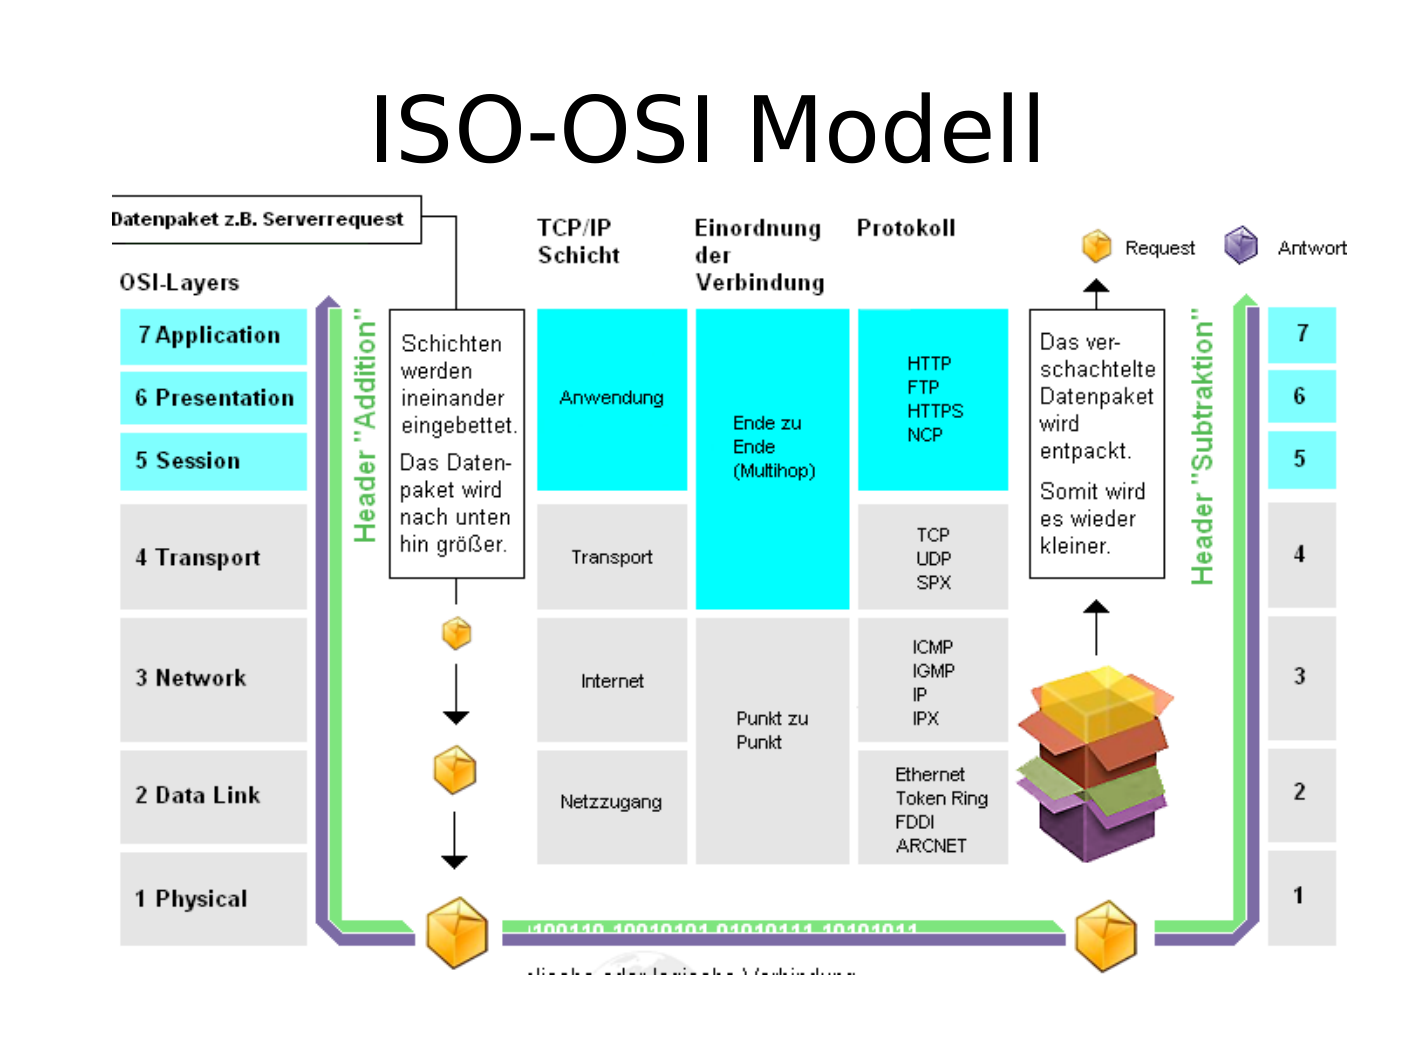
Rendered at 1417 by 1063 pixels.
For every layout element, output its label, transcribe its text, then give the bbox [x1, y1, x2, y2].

title ISO-OSI Modell [70, 49, 1346, 213]
picture [112, 187, 1347, 976]
